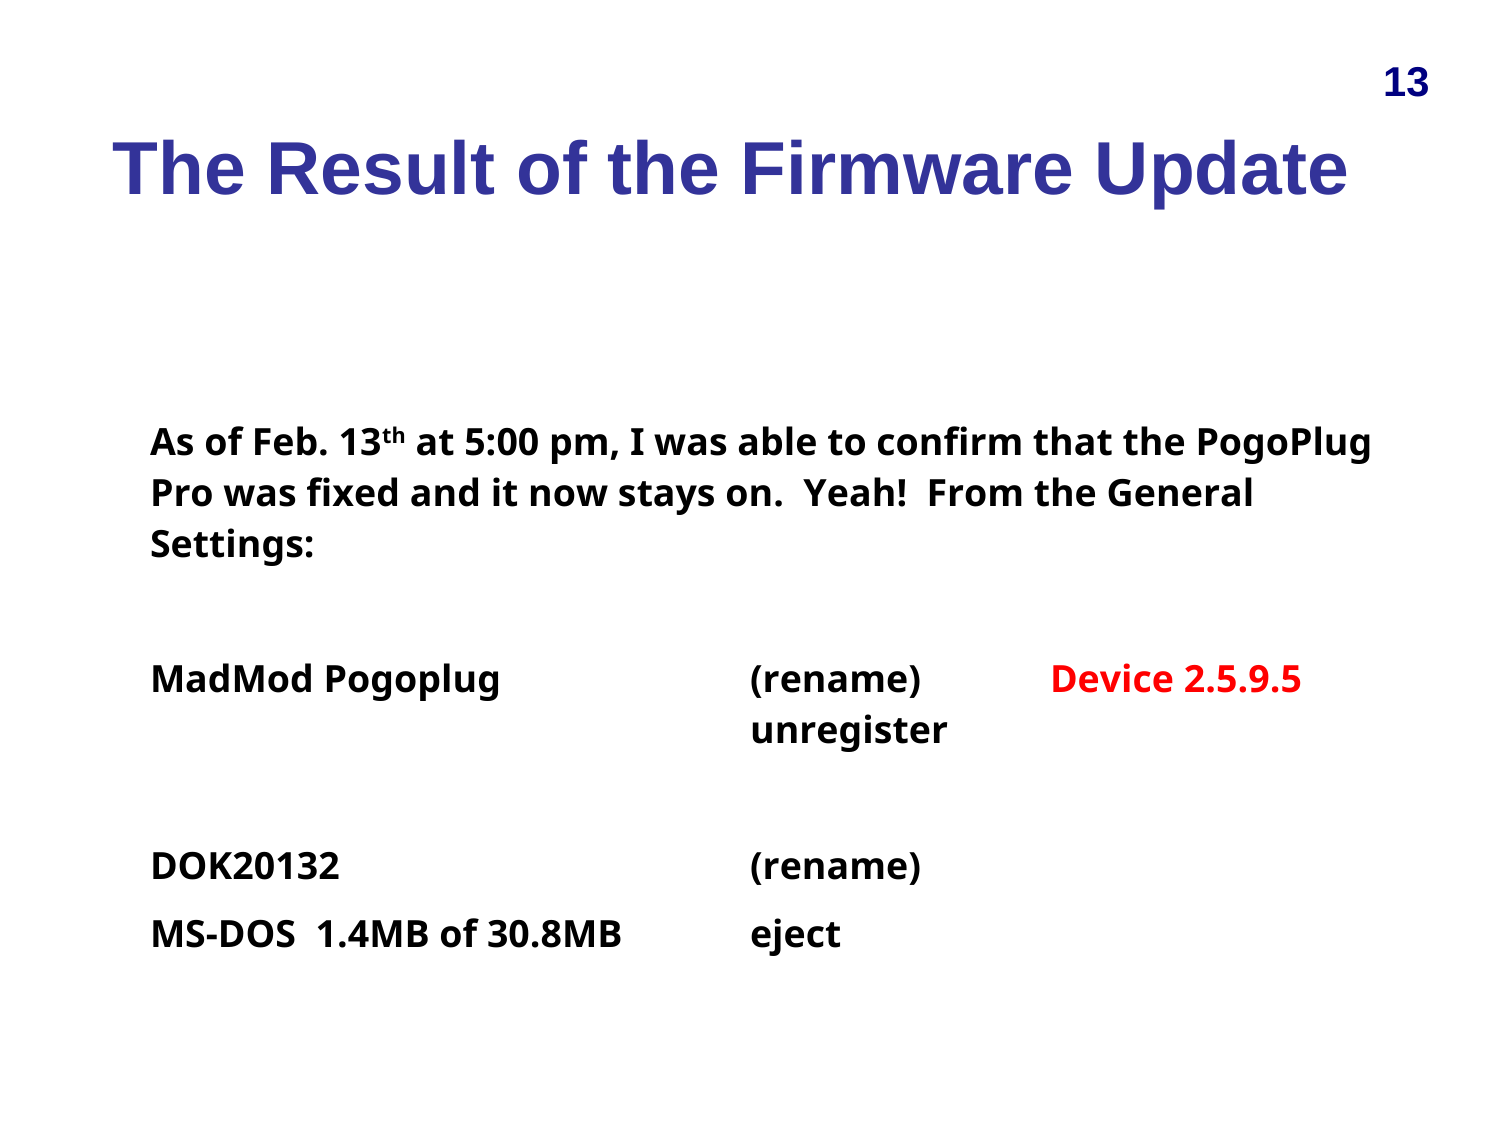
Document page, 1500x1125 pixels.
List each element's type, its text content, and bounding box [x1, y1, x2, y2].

text_box As of Feb. 13th at 5:00 pm, I was able to confirm that the PogoPlug Pro was fixed and it now stays on. Yeah! From the General Settings: MadMod Pogoplug (rename) Device 2.5.9.5 unregister DOK20132 (rename) MS-DOS 1.4MB of 30.8MB eject [150, 450, 1388, 924]
title The Result of the Firmware Update [37, 112, 1426, 226]
text_box 13 [1350, 47, 1463, 113]
